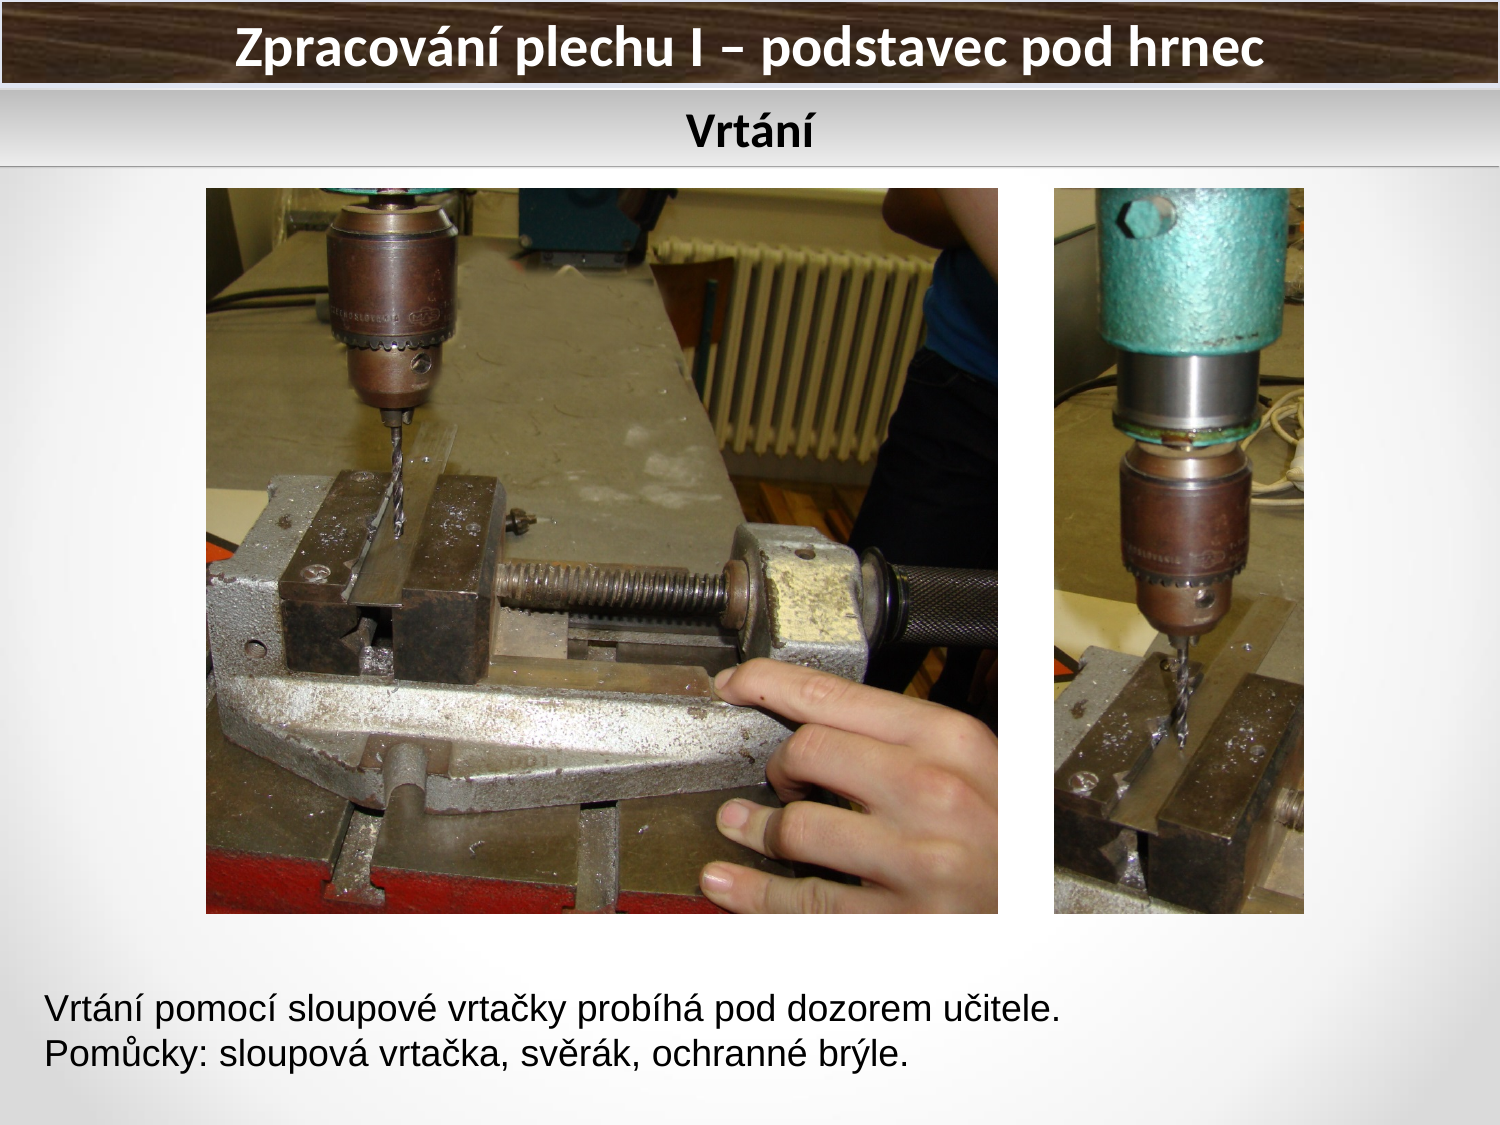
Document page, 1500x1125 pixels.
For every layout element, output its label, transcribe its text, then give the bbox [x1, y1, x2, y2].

picture [0, 166, 1500, 1125]
text_box Vrtání pomocí sloupové vrtačky probíhá pod dozorem učitele. Pomůcky: sloupová vrtačka, svěrák, ochranné brýle. [29, 976, 1471, 1082]
text_box Vrtání [0, 90, 1500, 166]
text_box Zpracování plechu I – podstavec pod hrnec [0, 0, 1500, 86]
picture [0, 86, 1500, 90]
